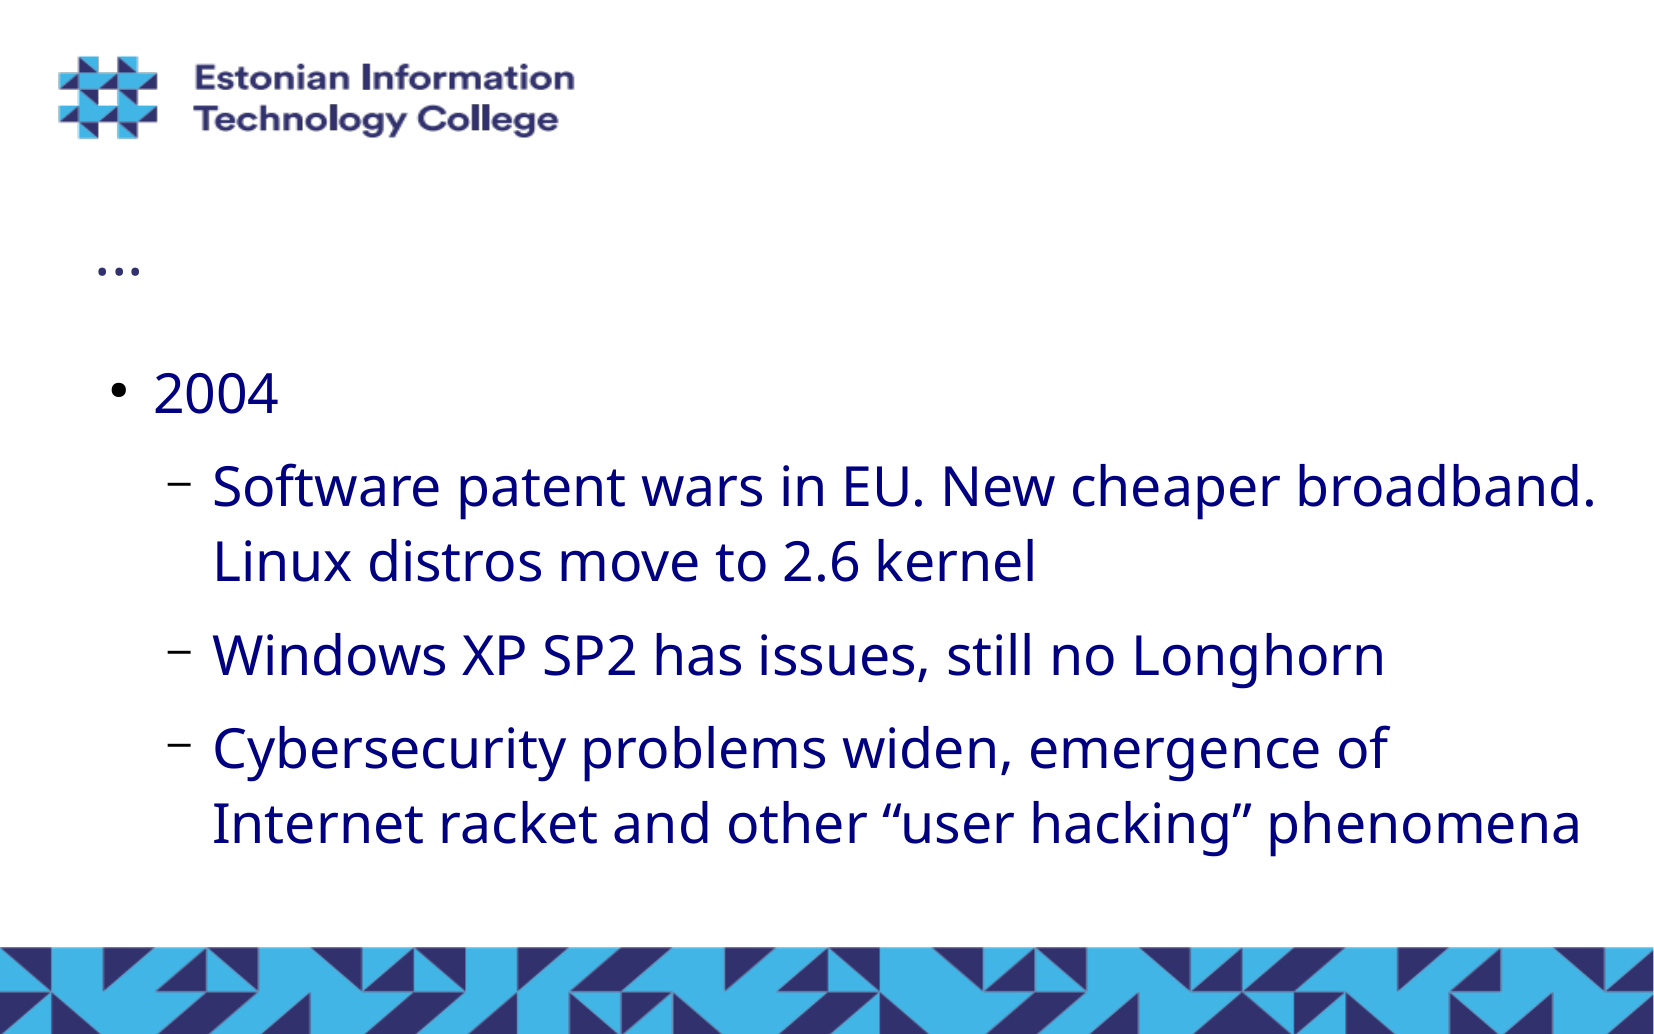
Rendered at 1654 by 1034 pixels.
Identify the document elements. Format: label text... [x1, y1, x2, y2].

list 2004 Software patent wars in EU. New cheaper broadband. Linux distros move to 2.6 kernel Windows XP SP2 has issues, still no Longhorn Cybersecurity problems widen, emergence of Internet racket and other “user hacking” phenomena [94, 354, 1607, 922]
title ... [94, 165, 1231, 338]
